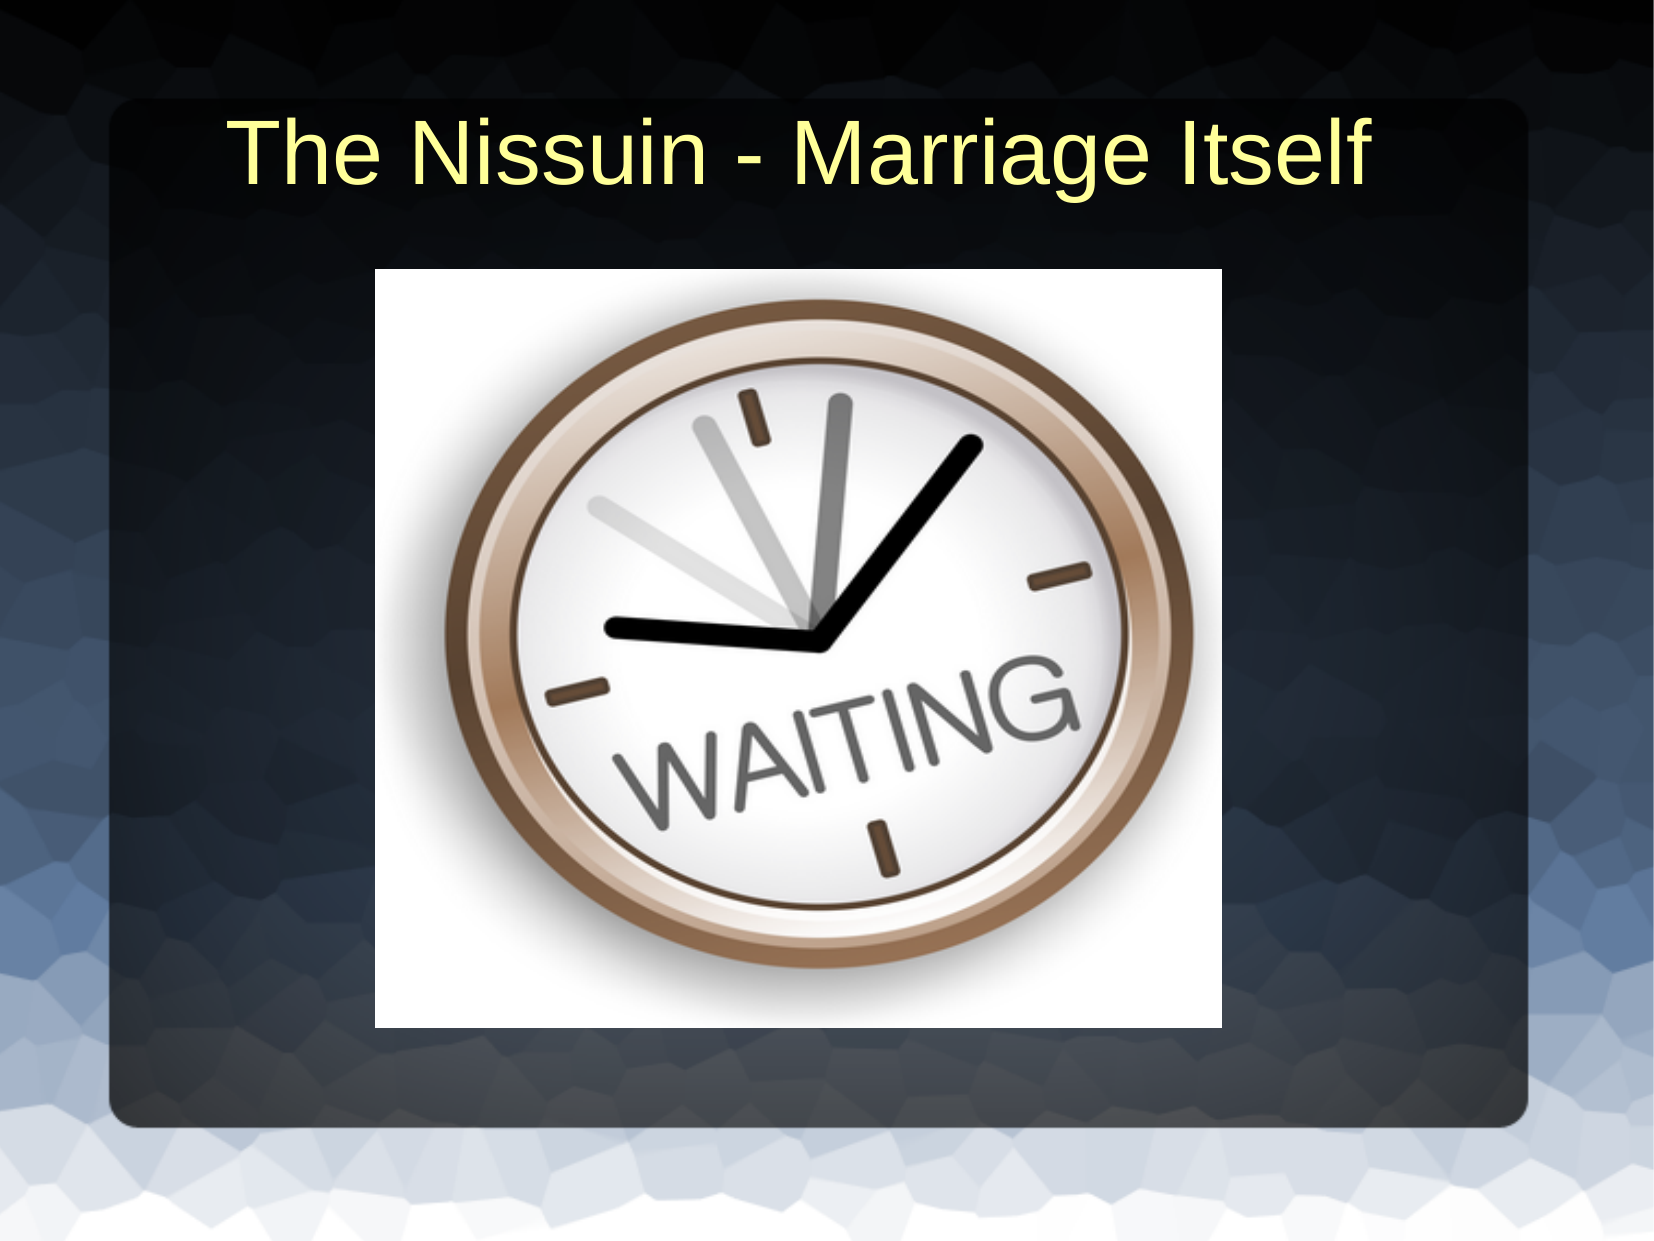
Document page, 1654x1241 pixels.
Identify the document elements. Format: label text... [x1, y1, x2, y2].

title The Nissuin - Marriage Itself [118, 49, 1506, 257]
picture [0, 0, 1654, 1241]
